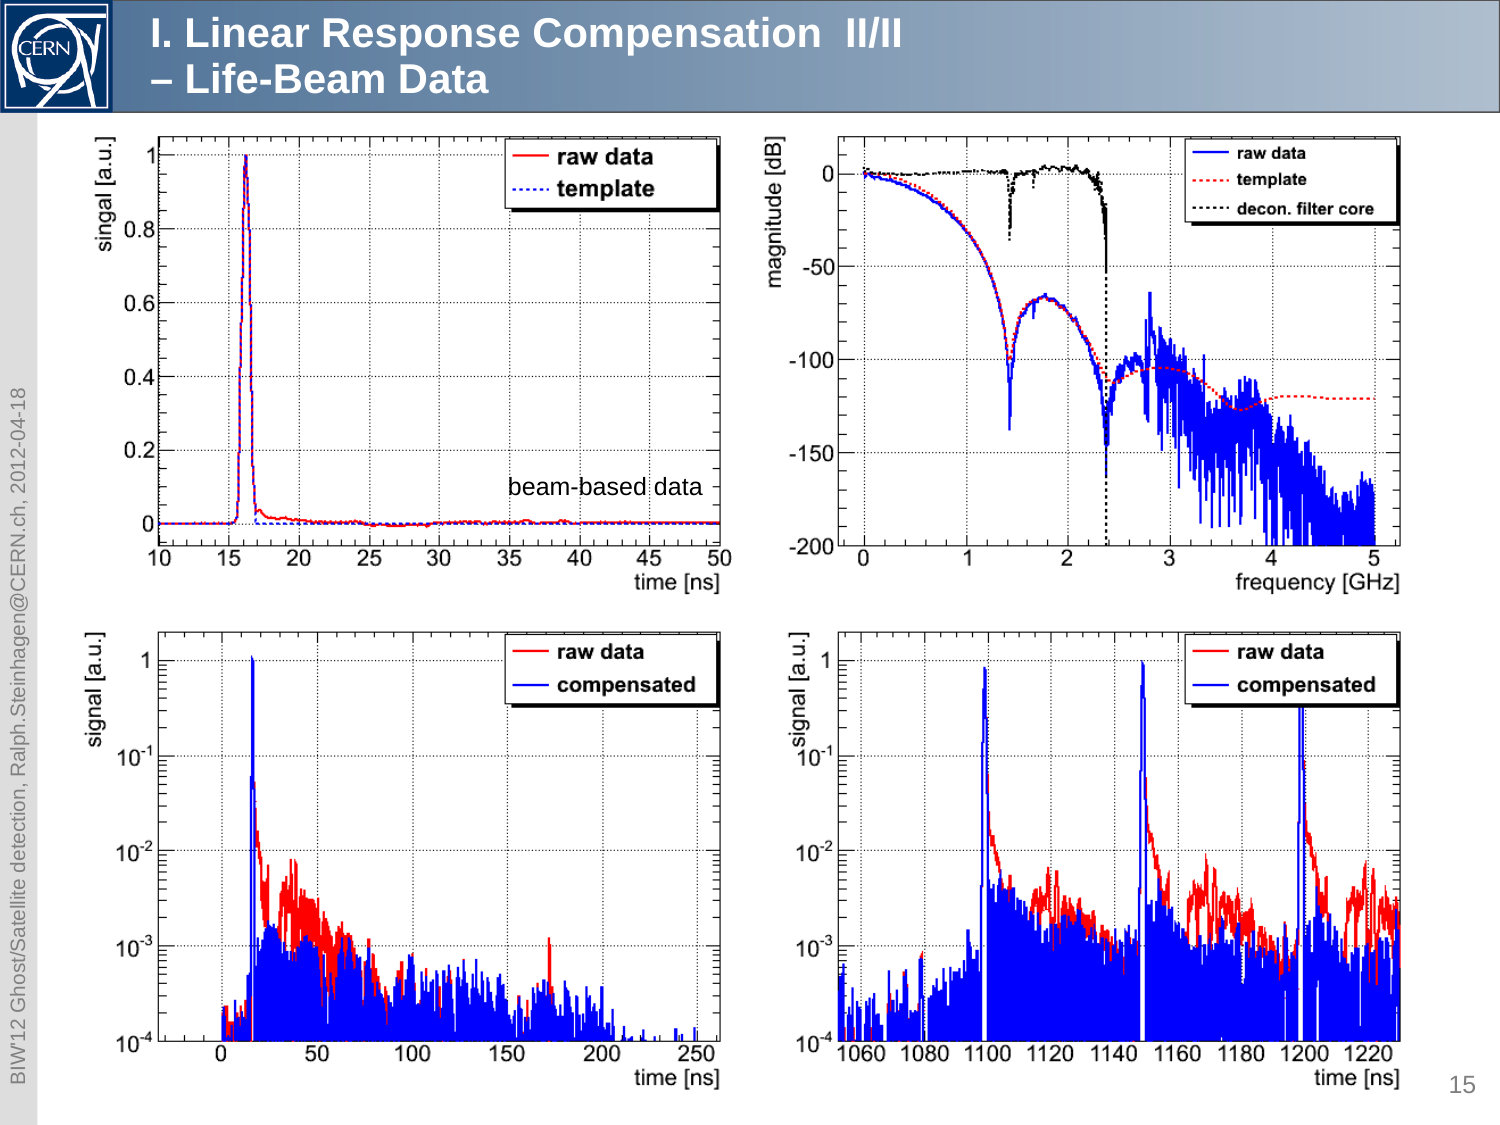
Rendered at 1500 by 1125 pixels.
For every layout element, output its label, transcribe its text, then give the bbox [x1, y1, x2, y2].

title I. Linear Response Compensation II/II – Life-Beam Data [150, 0, 1201, 113]
picture [68, 118, 1428, 1110]
picture [0, 0, 113, 113]
text_box beam-based data [493, 465, 719, 509]
